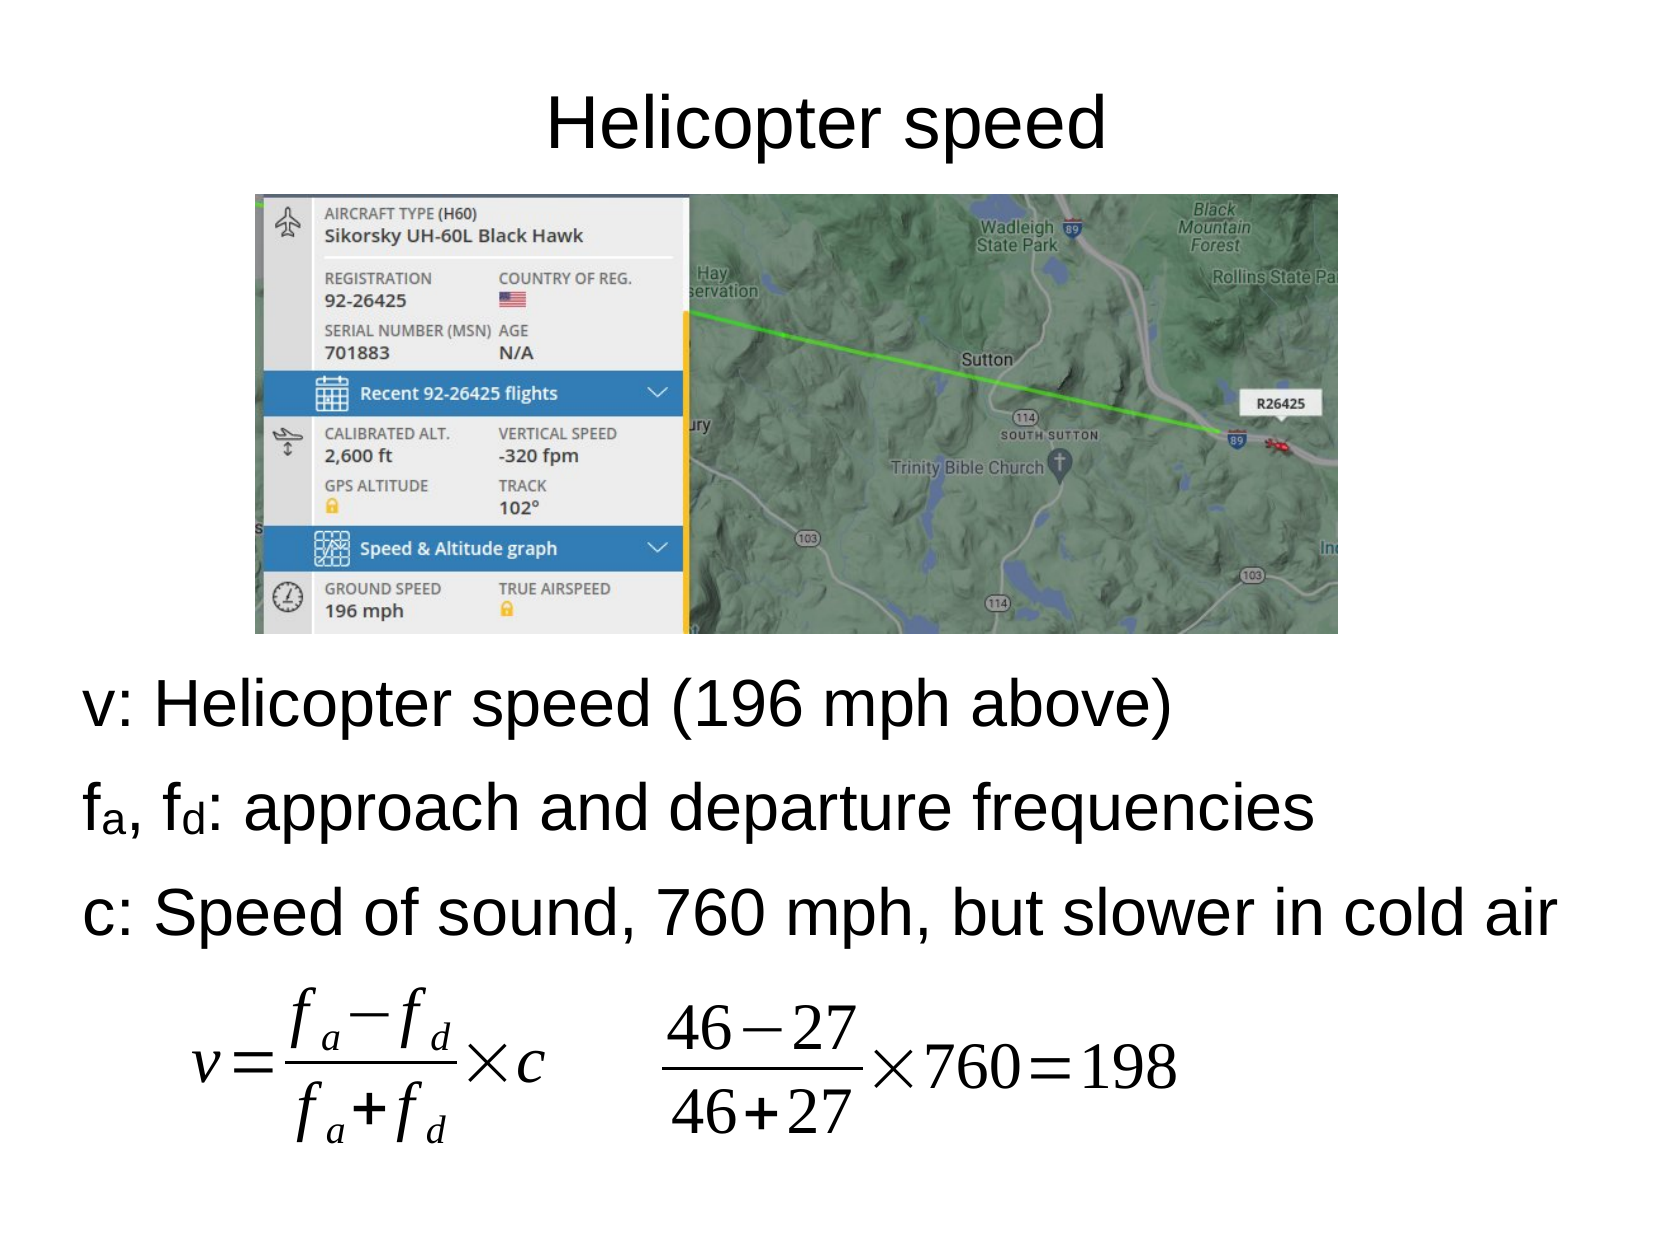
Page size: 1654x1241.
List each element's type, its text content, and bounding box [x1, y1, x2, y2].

picture [255, 194, 1338, 634]
chart [183, 975, 556, 1152]
list v: Helicopter speed (196 mph above) fa, fd: approach and departure frequencies c: Speed of sound, 760 mph, but slower in cold air [82, 665, 1571, 1009]
title Helicopter speed [82, 49, 1571, 196]
chart [652, 990, 1186, 1148]
